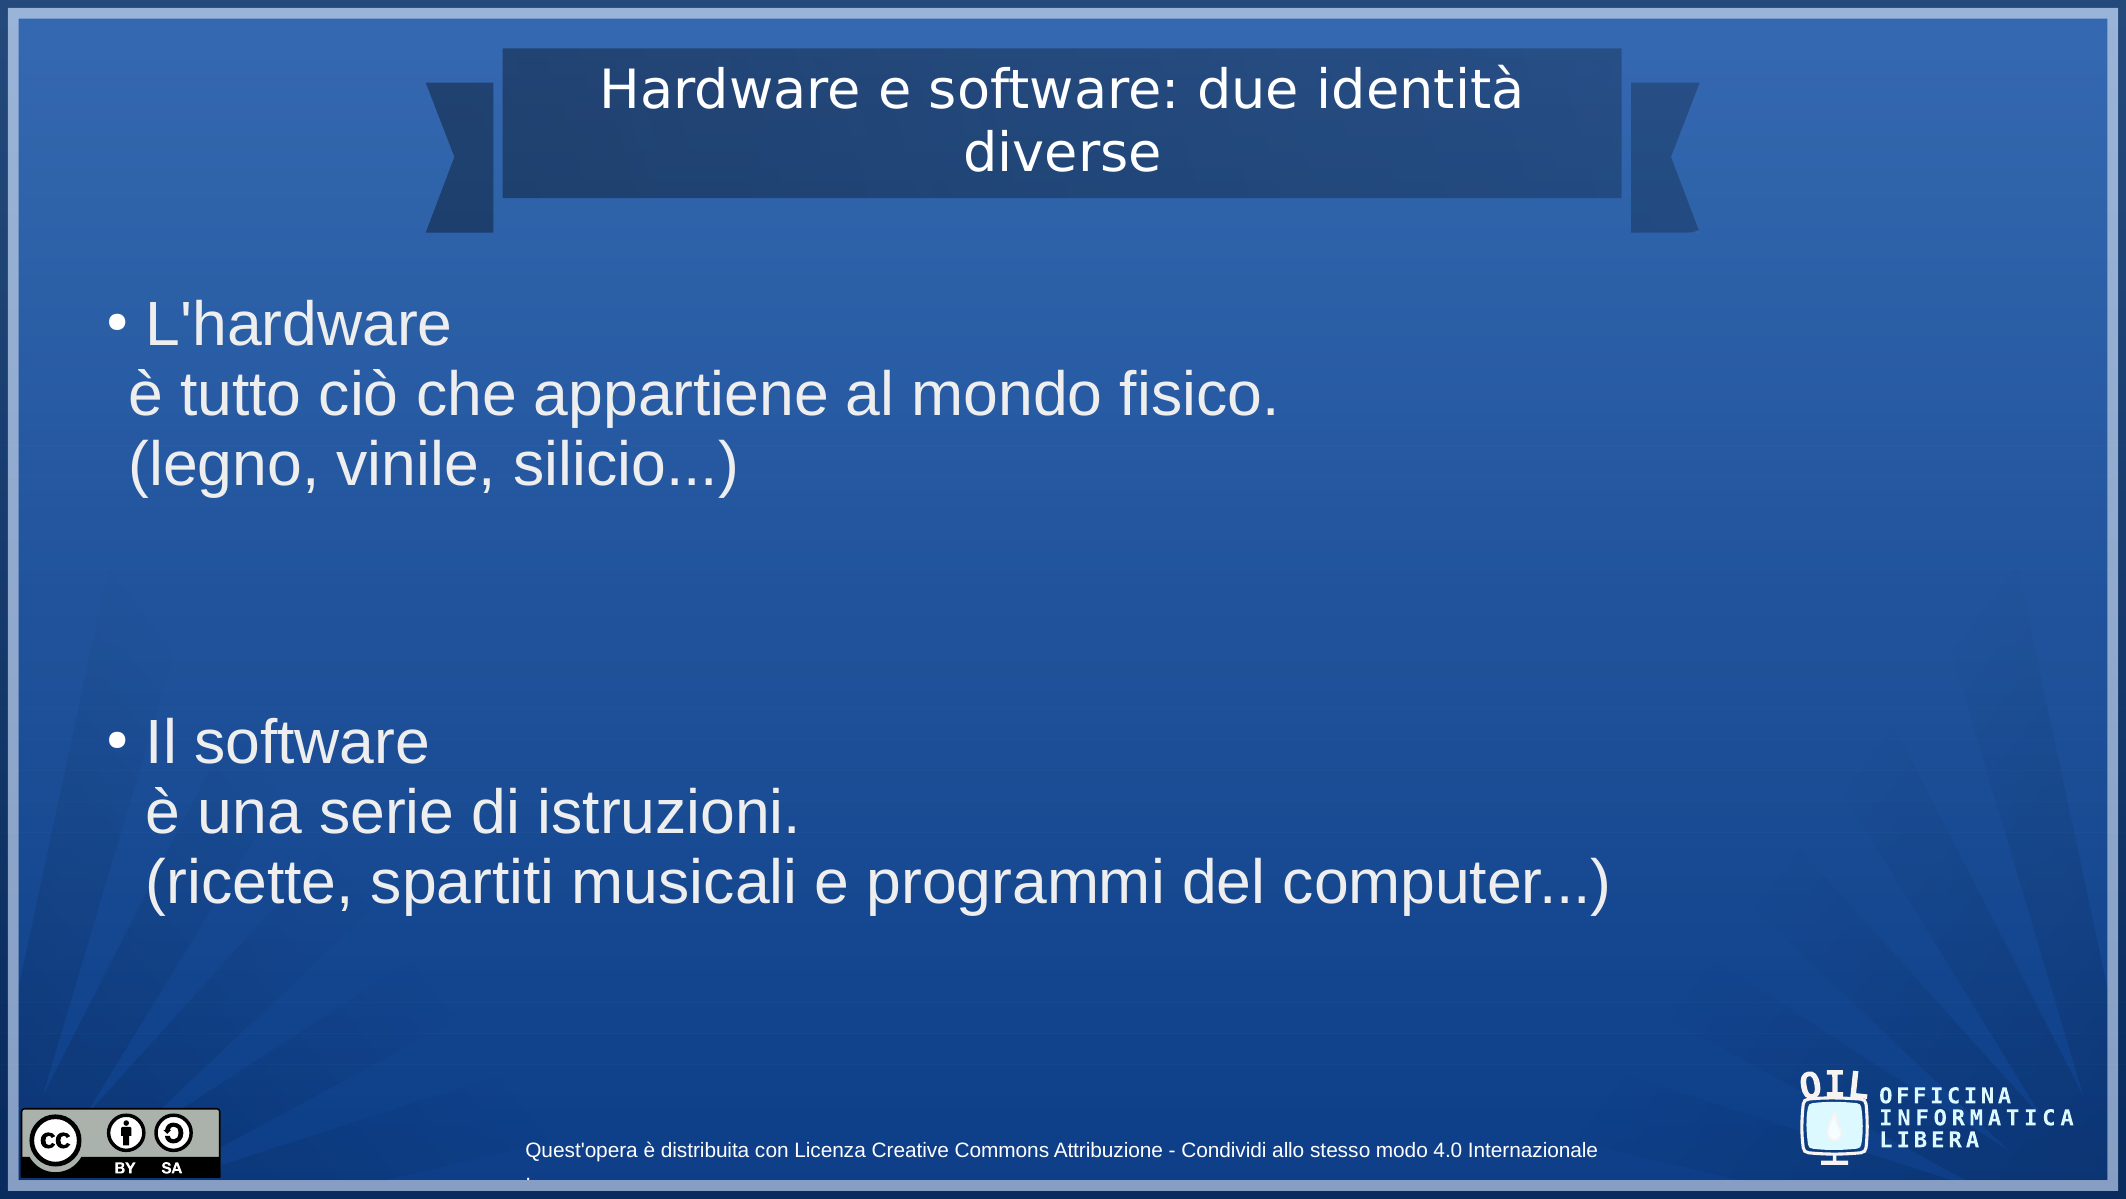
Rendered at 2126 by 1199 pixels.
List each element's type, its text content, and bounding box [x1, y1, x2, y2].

picture [20, 1107, 221, 1178]
subtitle L'hardware è tutto ciò che appartiene al mondo fisico. (legno, vinile, silicio...) Il software è una serie di istruzioni. (ricette, spartiti musicali e programmi del computer...) [106, 289, 2020, 1199]
title Hardware e software: due identità diverse [501, 22, 1625, 222]
picture [1720, 940, 2126, 1199]
text_box Quest'opera è distribuita con Licenza Creative Commons Attribuzione - Condividi allo stesso modo 4.0 Internazionale. [510, 1131, 1619, 1193]
